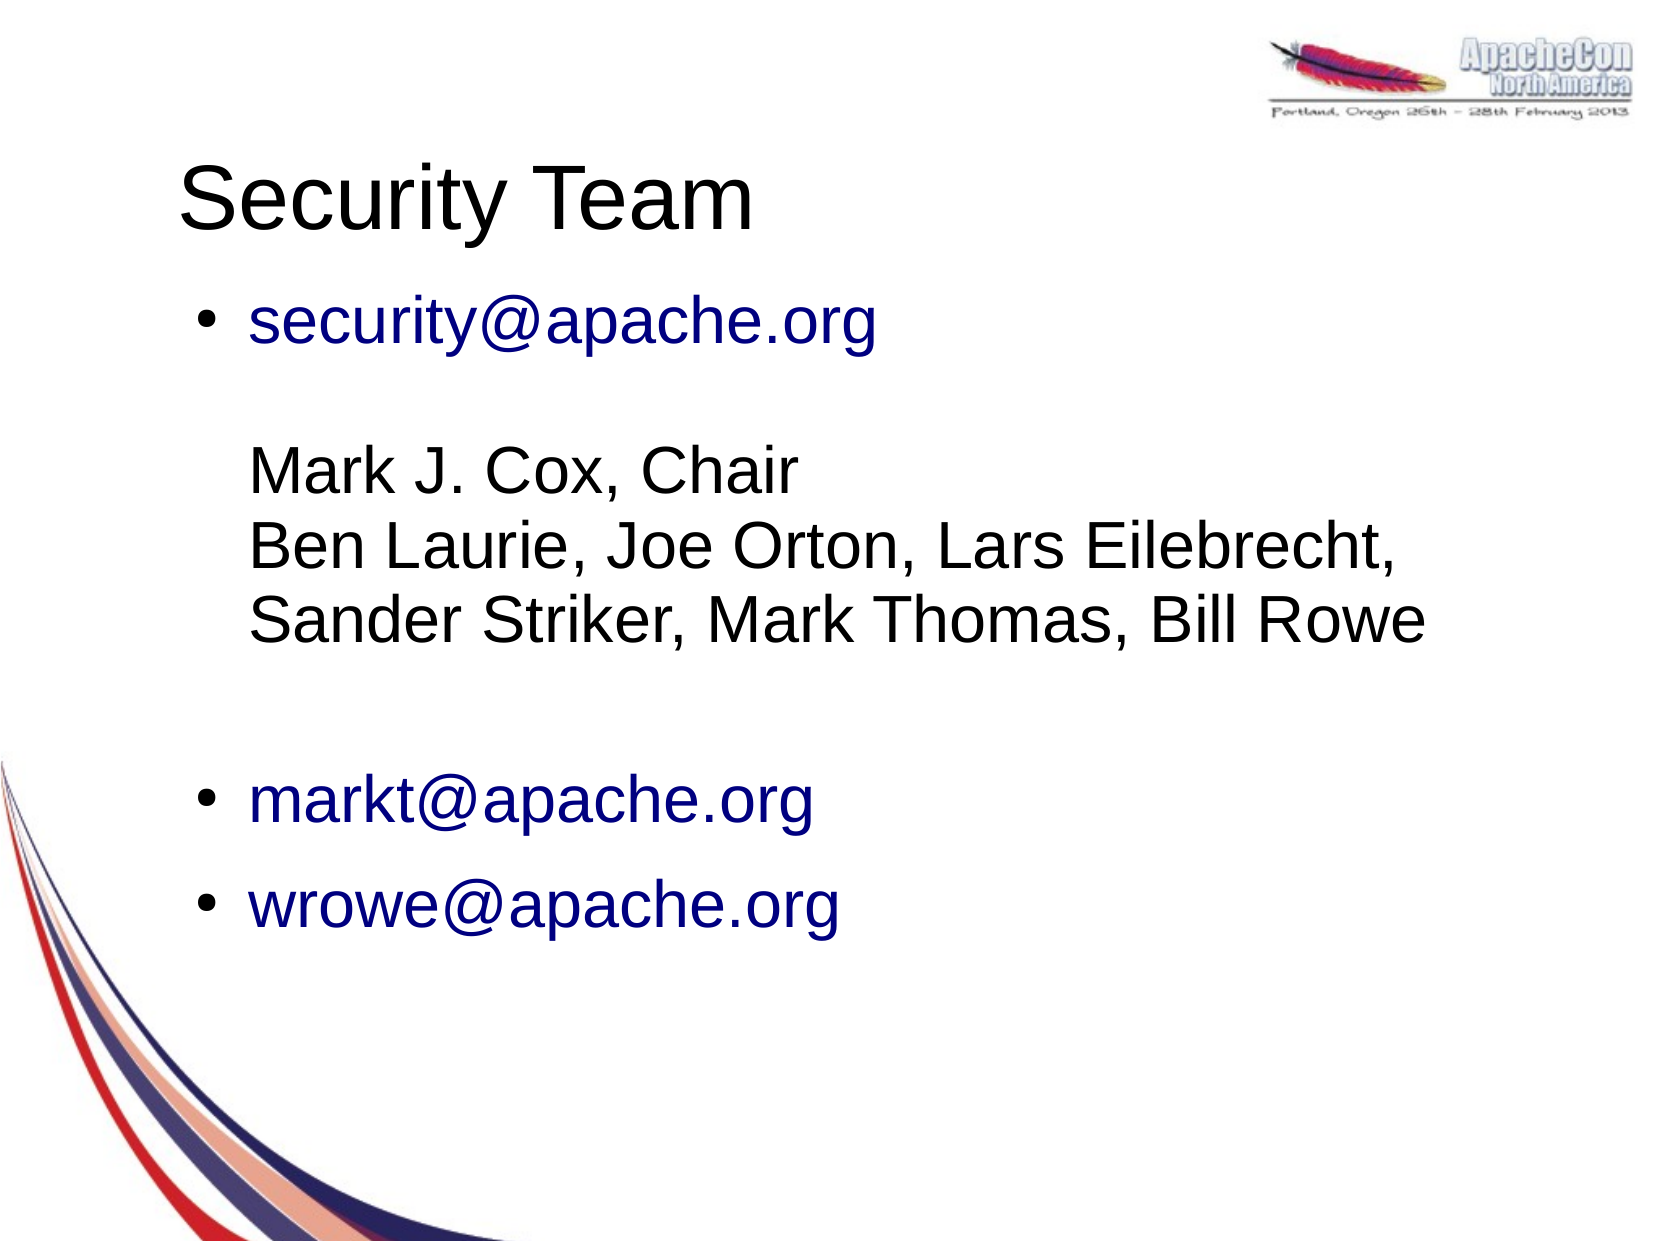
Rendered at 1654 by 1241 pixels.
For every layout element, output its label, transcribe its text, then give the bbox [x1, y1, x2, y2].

title Security Team [177, 141, 1536, 254]
list security@apache.org Mark J. Cox, Chair Ben Laurie, Joe Orton, Lars Eilebrecht, Sander Striker, Mark Thomas, Bill Rowe markt@apache.org wrowe@apache.org [177, 283, 1536, 1004]
picture [0, 0, 1654, 1241]
